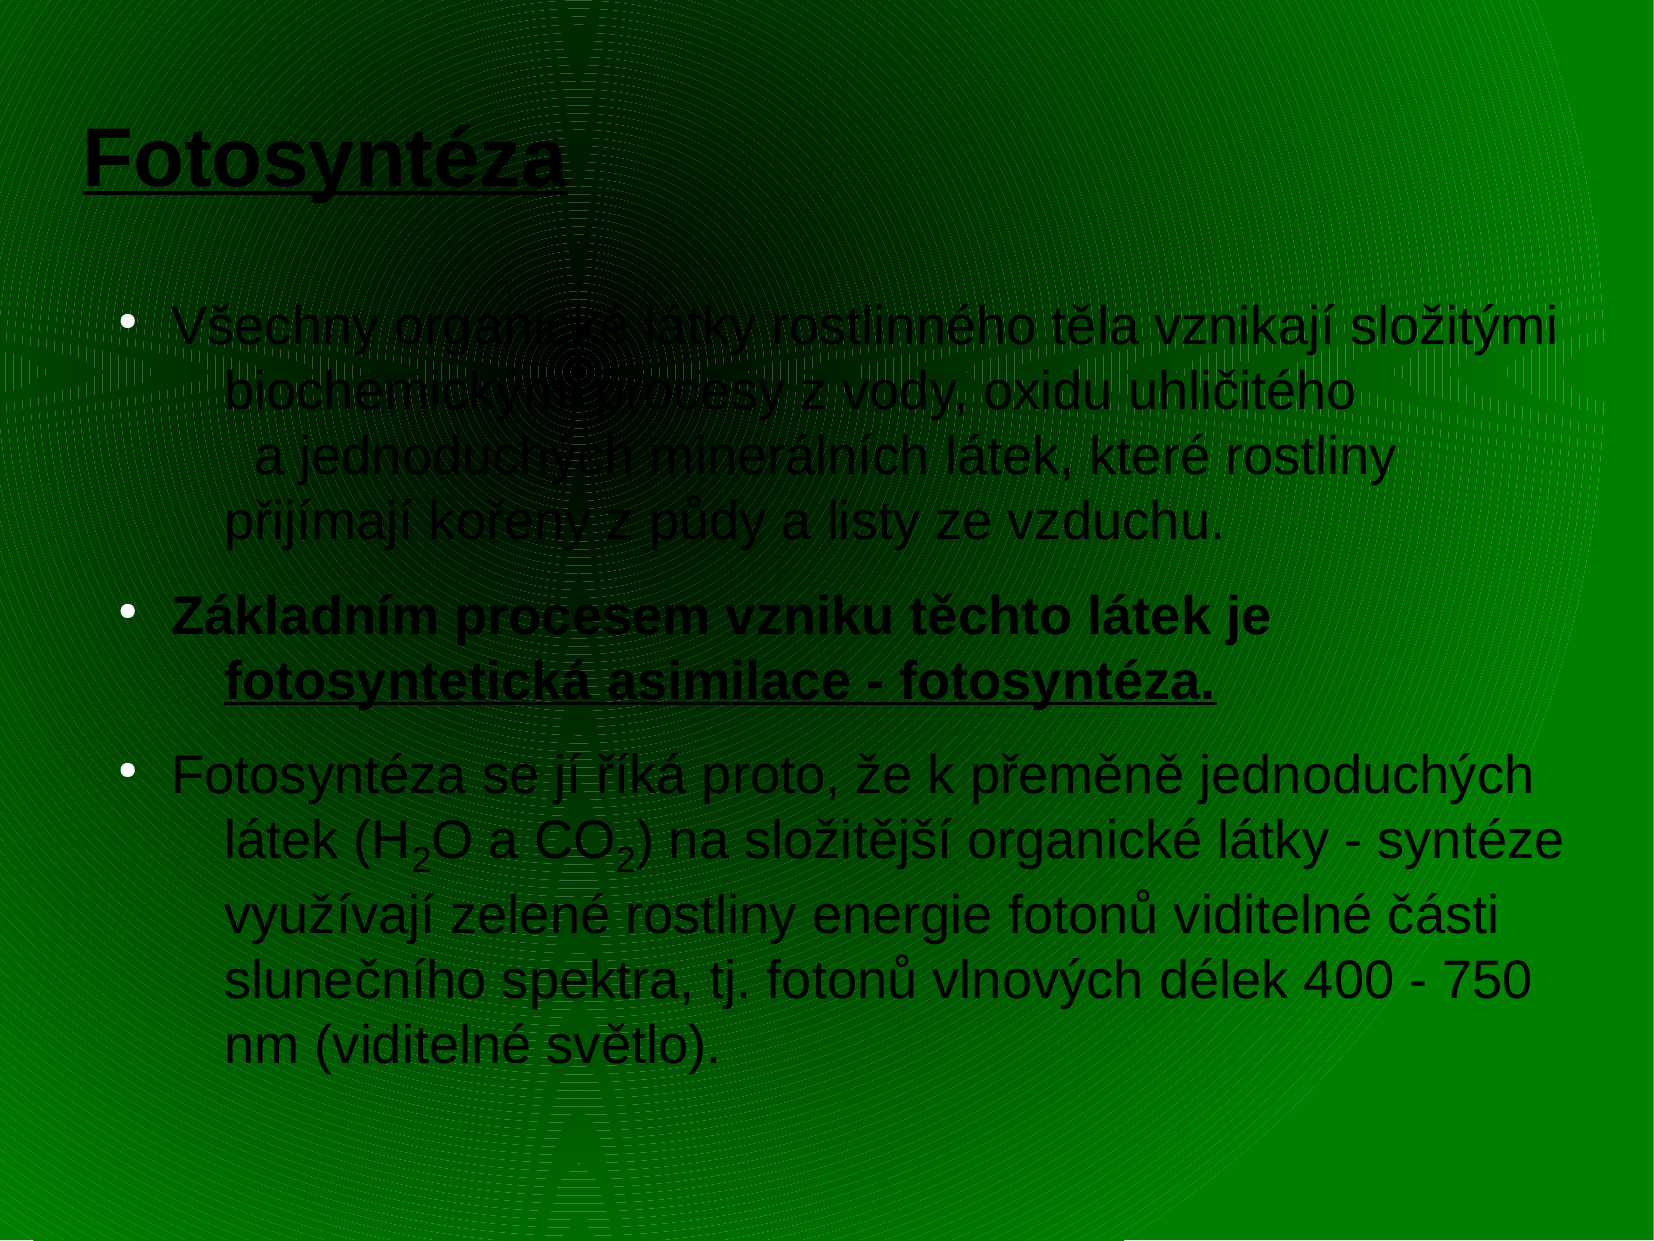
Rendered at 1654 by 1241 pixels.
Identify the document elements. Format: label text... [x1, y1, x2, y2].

list Všechny organické látky rostlinného těla vznikají složitými biochemickými procesy z vody, oxidu uhličitého a jednoduchých minerálních látek, které rostliny přijímají kořeny z půdy a listy ze vzduchu. Základním procesem vzniku těchto látek je fotosyntetická asimilace - fotosyntéza. Fotosyntéza se jí říká proto, že k přeměně jednoduchých látek (H2O a CO2) na složitější organické látky - syntéze využívají zelené rostliny energie fotonů viditelné části slunečního spektra, tj. fotonů vlnových délek 400 - 750 nm (viditelné světlo). [82, 290, 1571, 1109]
title Fotosyntéza [82, 49, 1571, 257]
